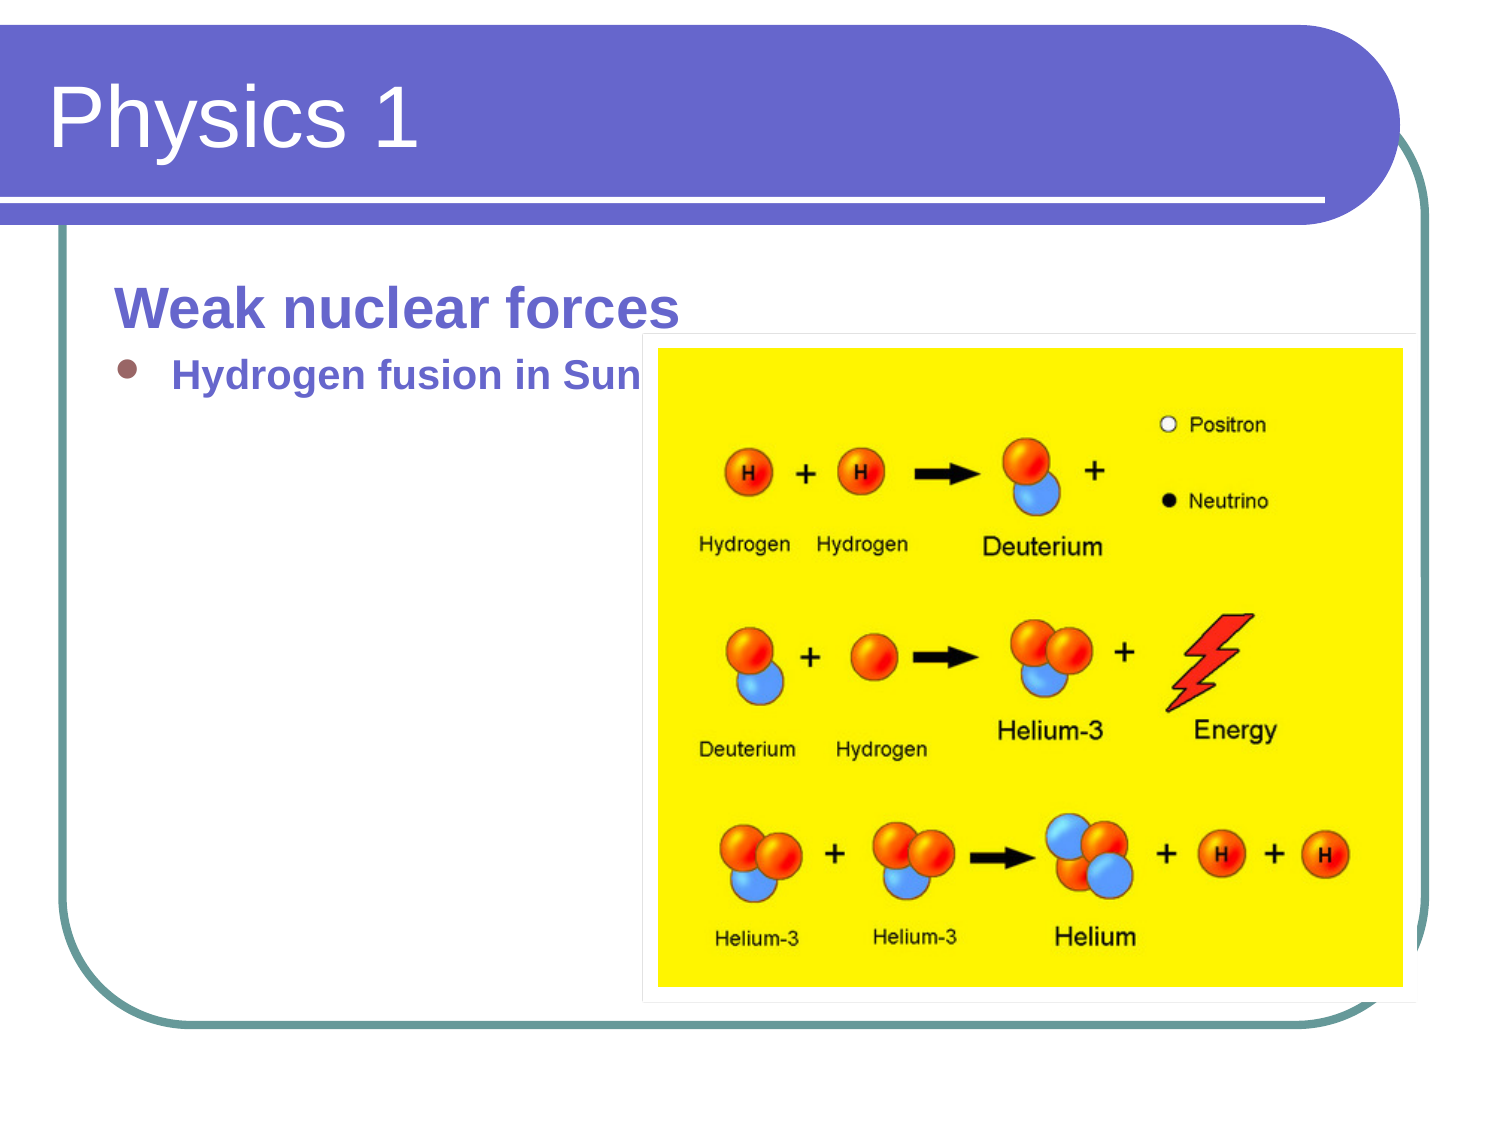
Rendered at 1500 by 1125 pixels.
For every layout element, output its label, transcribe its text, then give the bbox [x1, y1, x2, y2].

title Physics 1 [32, 37, 1347, 188]
picture [657, 348, 1403, 988]
list Weak nuclear forces Hydrogen fusion in Sun [99, 262, 1400, 988]
